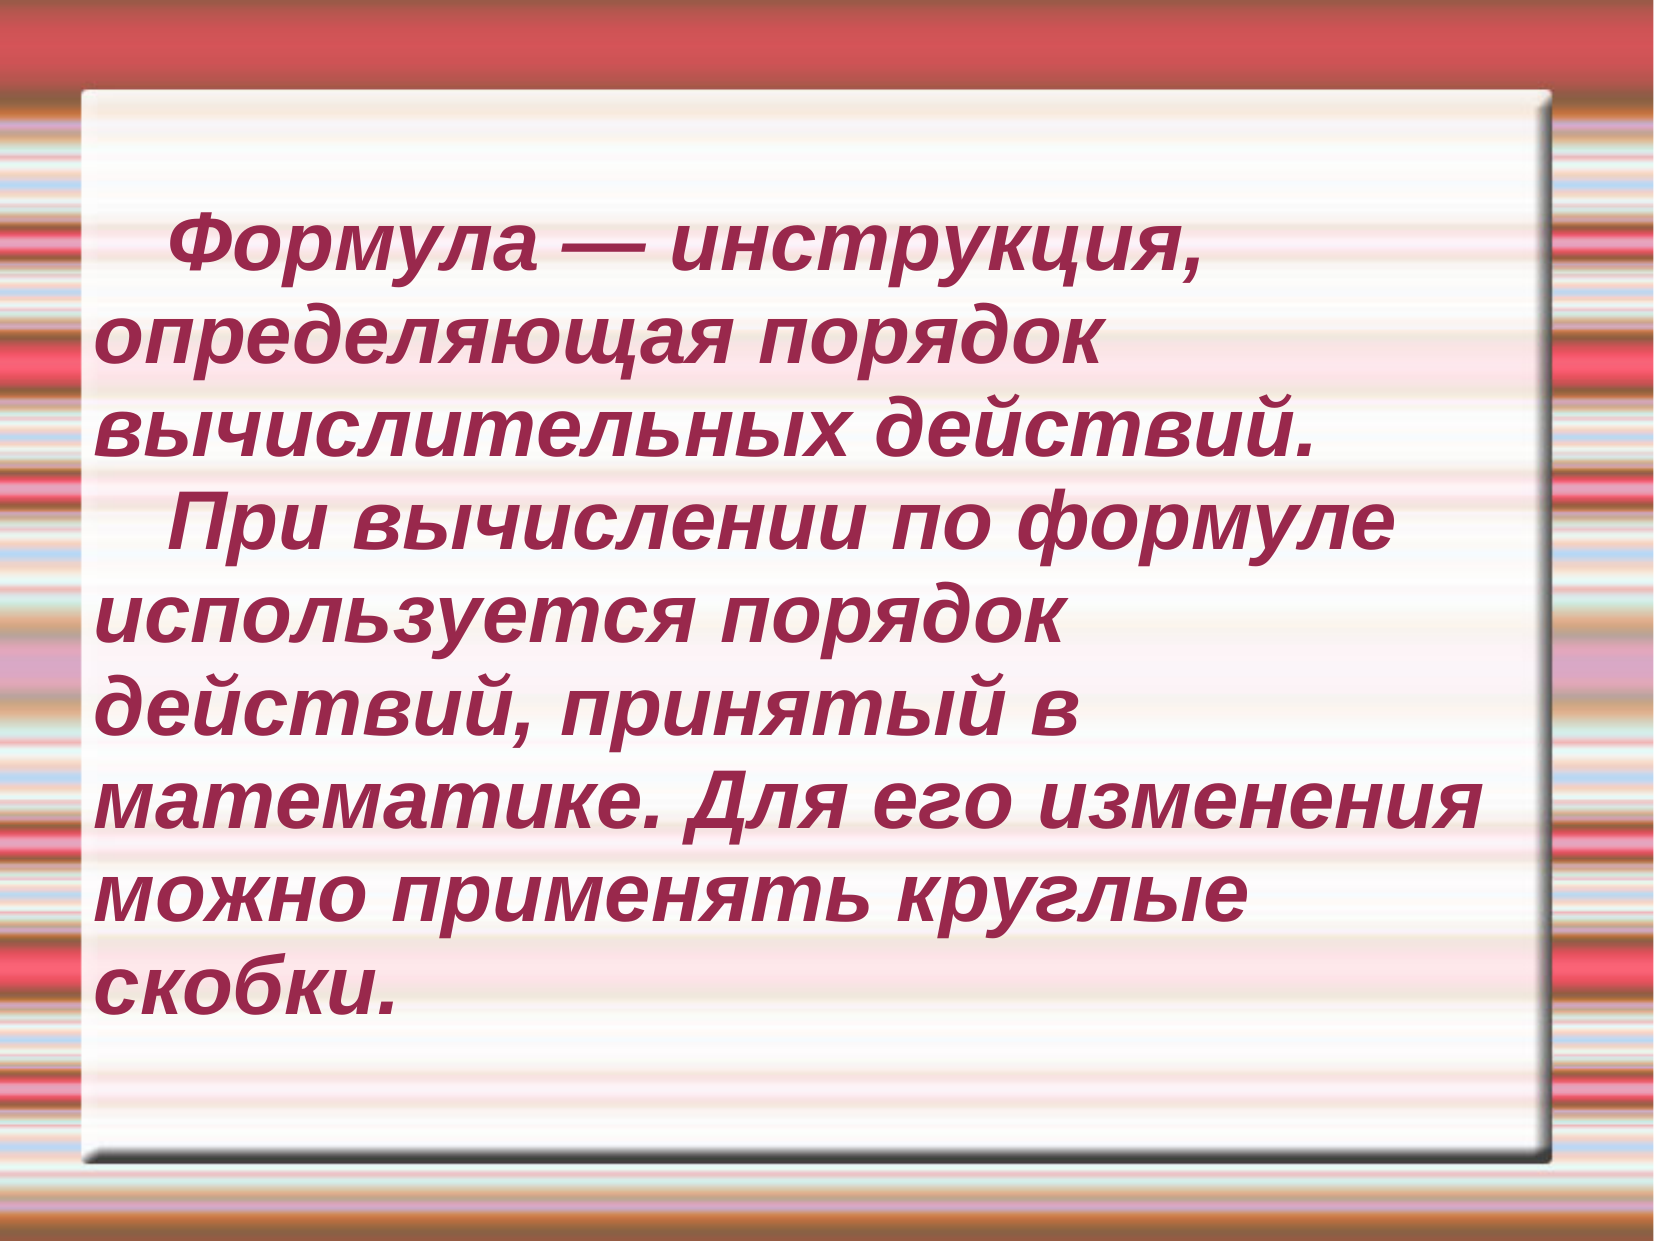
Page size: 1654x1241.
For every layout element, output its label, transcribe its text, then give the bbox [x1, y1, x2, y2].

title Формула — инструкция, определяющая порядок вычислительных действий. При вычислении по формуле используется порядок действий, принятый в математике. Для его изменения можно применять круглые скобки. [93, 177, 1506, 1051]
picture [0, 0, 1654, 1241]
